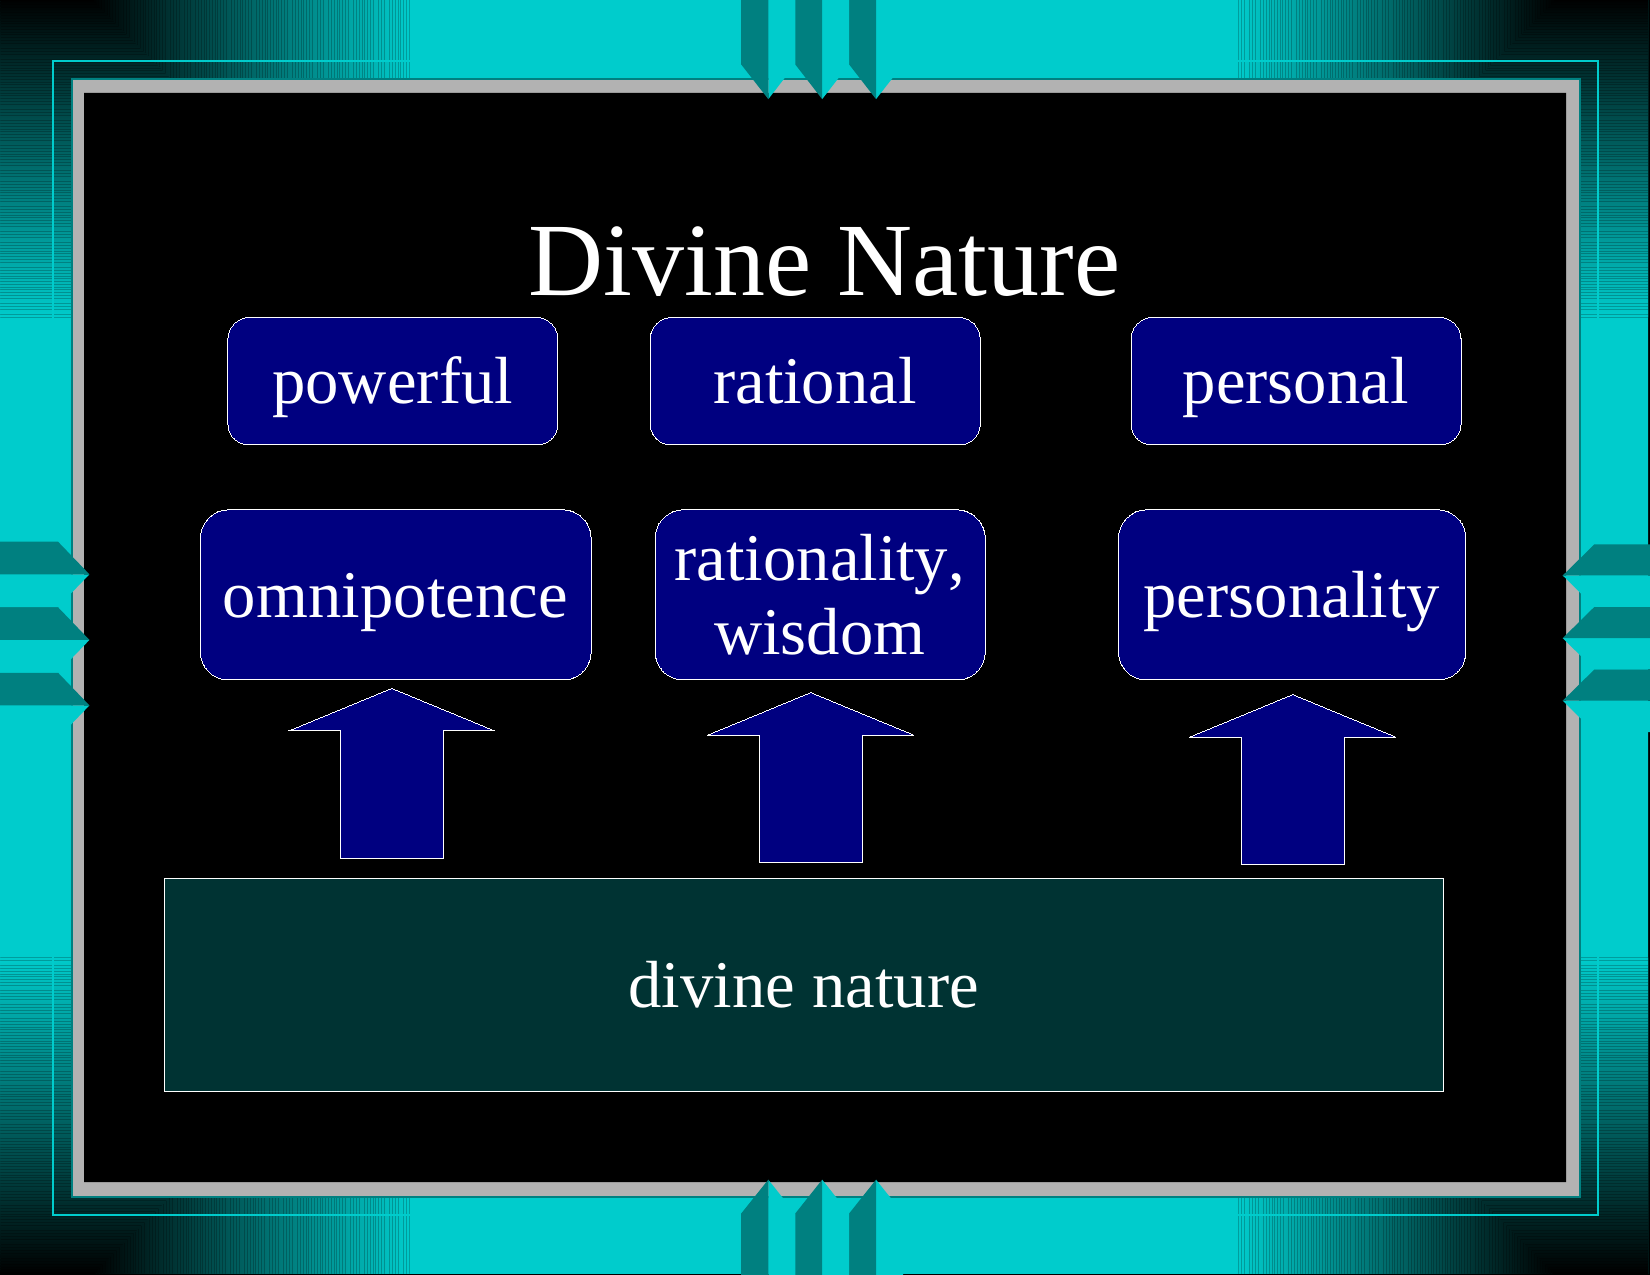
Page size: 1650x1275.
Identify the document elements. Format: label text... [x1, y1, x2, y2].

text_box rationality, wisdom [655, 509, 986, 680]
text_box personal [1131, 317, 1462, 445]
text_box omnipotence [200, 509, 592, 680]
title Divine Nature [123, 113, 1527, 326]
text_box [707, 692, 914, 863]
text_box rational [650, 317, 981, 445]
text_box [1189, 694, 1396, 865]
text_box [288, 688, 495, 859]
text_box powerful [227, 317, 558, 445]
text_box divine nature [164, 878, 1444, 1092]
text_box personality [1118, 509, 1466, 680]
